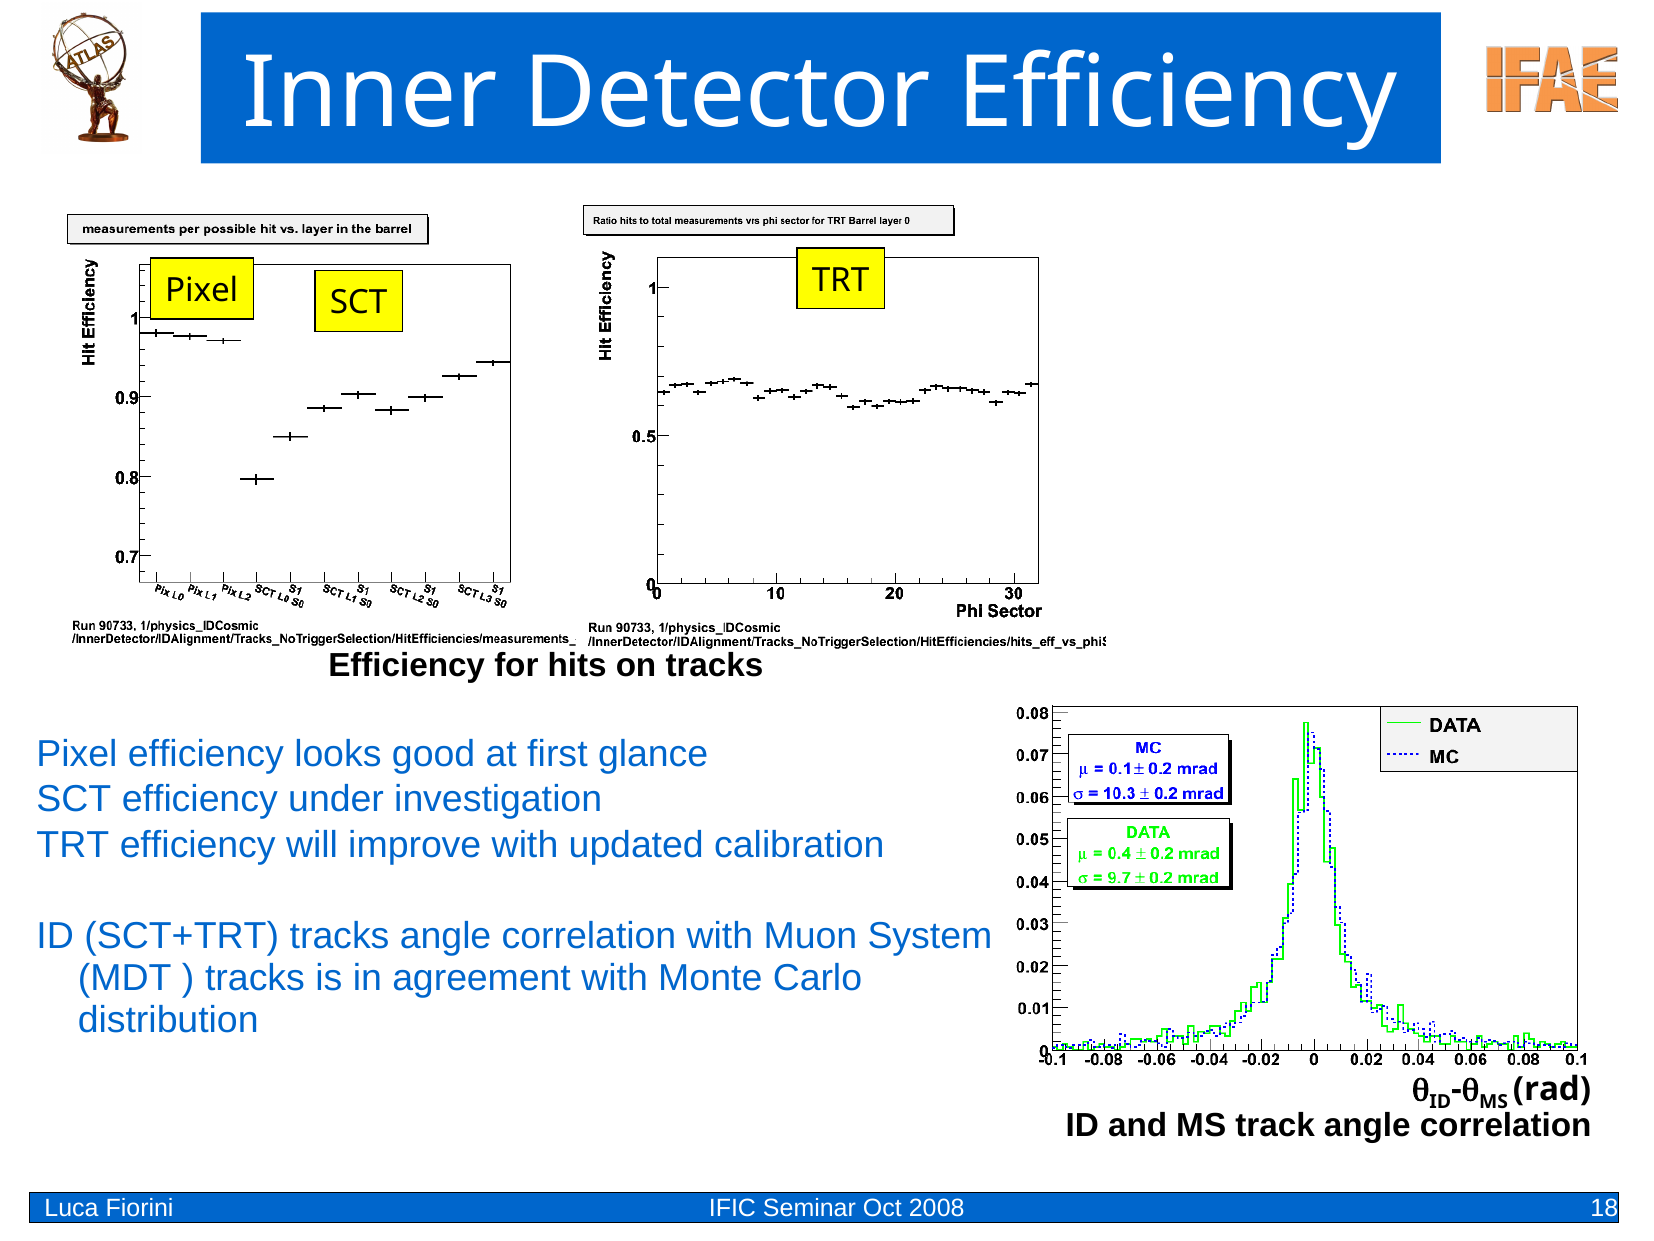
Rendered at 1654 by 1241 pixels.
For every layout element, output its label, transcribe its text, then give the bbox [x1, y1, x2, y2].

text_box Inner Detector Efficiency [200, 12, 1441, 148]
picture [578, 203, 1106, 650]
picture [41, 2, 142, 154]
text_box Pixel efficiency looks good at first glance SCT efficiency under investigation TRT efficiency will improve with updated calibration ID (SCT+TRT) tracks angle correlation with Muon System (MDT ) tracks is in agreement with Monte Carlo distribution [36, 732, 1004, 1072]
picture [1486, 46, 1618, 112]
text_box TRT [797, 247, 885, 309]
text_box ID and MS track angle correlation [1003, 1099, 1654, 1158]
text_box Efficiency for hits on tracks [59, 638, 1034, 697]
text_box ID-MS (rad) [1397, 1064, 1607, 1099]
text_box Pixel [150, 258, 254, 319]
text_box SCT [315, 270, 403, 332]
picture [987, 690, 1642, 1093]
text_box Luca Fiorini IFIC Seminar Oct 2008 18 [29, 1192, 1619, 1223]
picture [62, 212, 576, 638]
